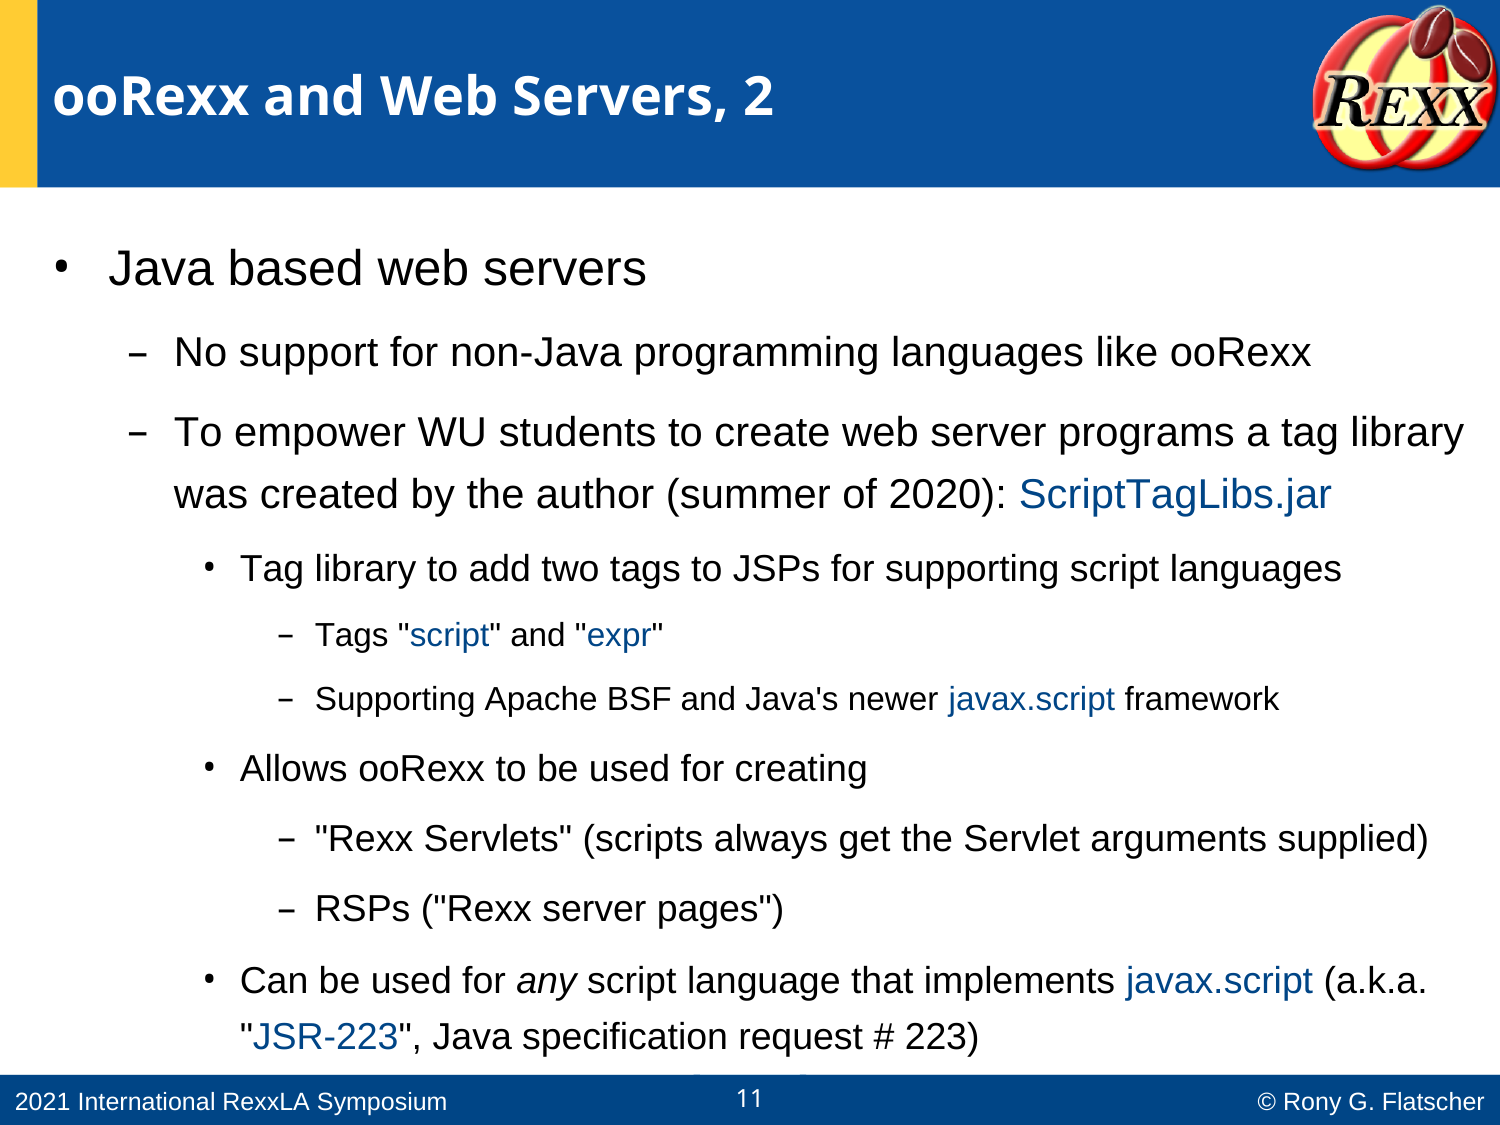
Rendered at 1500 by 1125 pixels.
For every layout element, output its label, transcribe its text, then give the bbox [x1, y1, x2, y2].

title ooRexx and Web Servers, 2 [37, 0, 1310, 188]
picture [1310, 0, 1500, 188]
list Java based web servers No support for non-Java programming languages like ooRexx To empower WU students to create web server programs a tag library was created by the author (summer of 2020): ScriptTagLibs.jar Tag library to add two tags to JSPs for supporting script languages Tags "script" and "expr" Supporting Apache BSF and Java's newer javax.script framework Allows ooRexx to be used for creating "Rexx Servlets" (scripts always get the Servlet arguments supplied) RSPs ("Rexx server pages") Can be used for any script language that implements javax.script (a.k.a. "JSR-223", Java specification request # 223) [37, 212, 1500, 1051]
